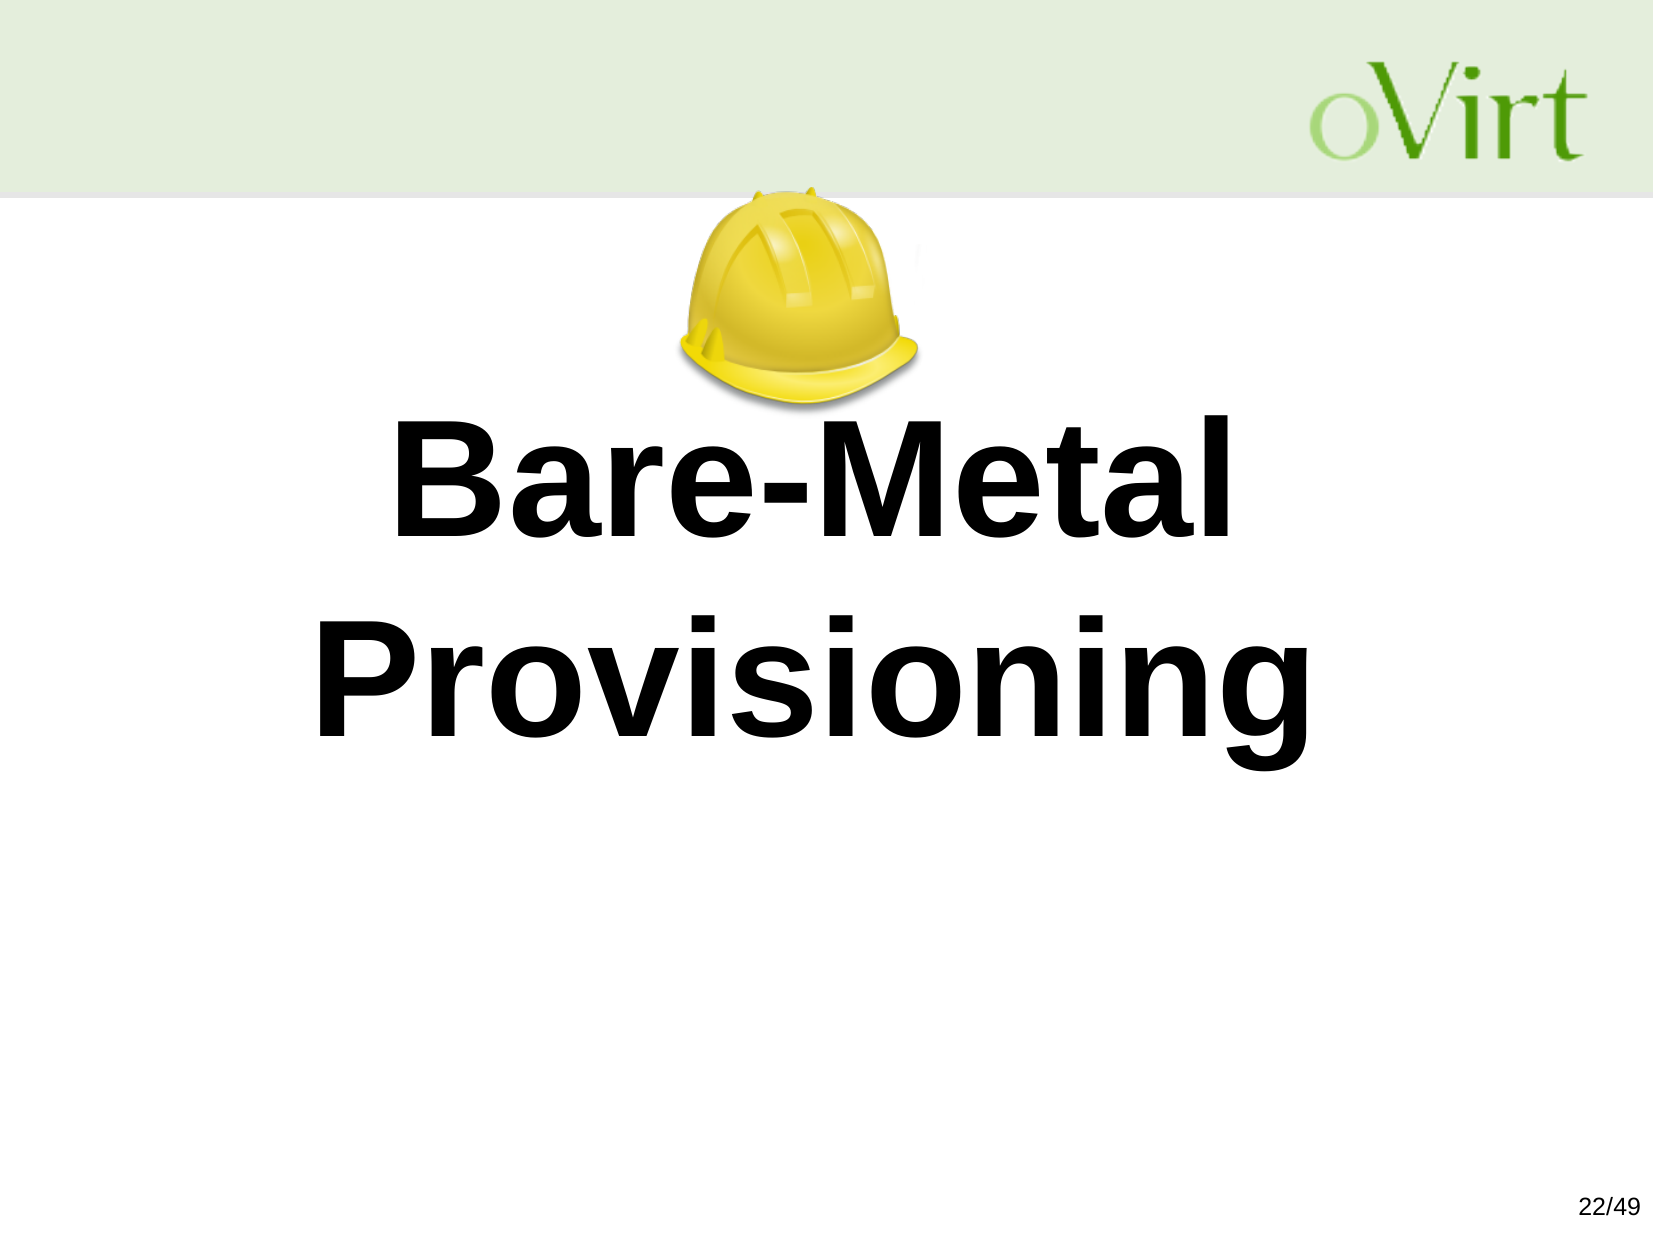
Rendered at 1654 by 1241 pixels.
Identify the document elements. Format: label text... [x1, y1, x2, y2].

title Bare-Metal Provisioning [176, 369, 1453, 770]
picture [673, 187, 927, 419]
picture [1289, 36, 1613, 181]
